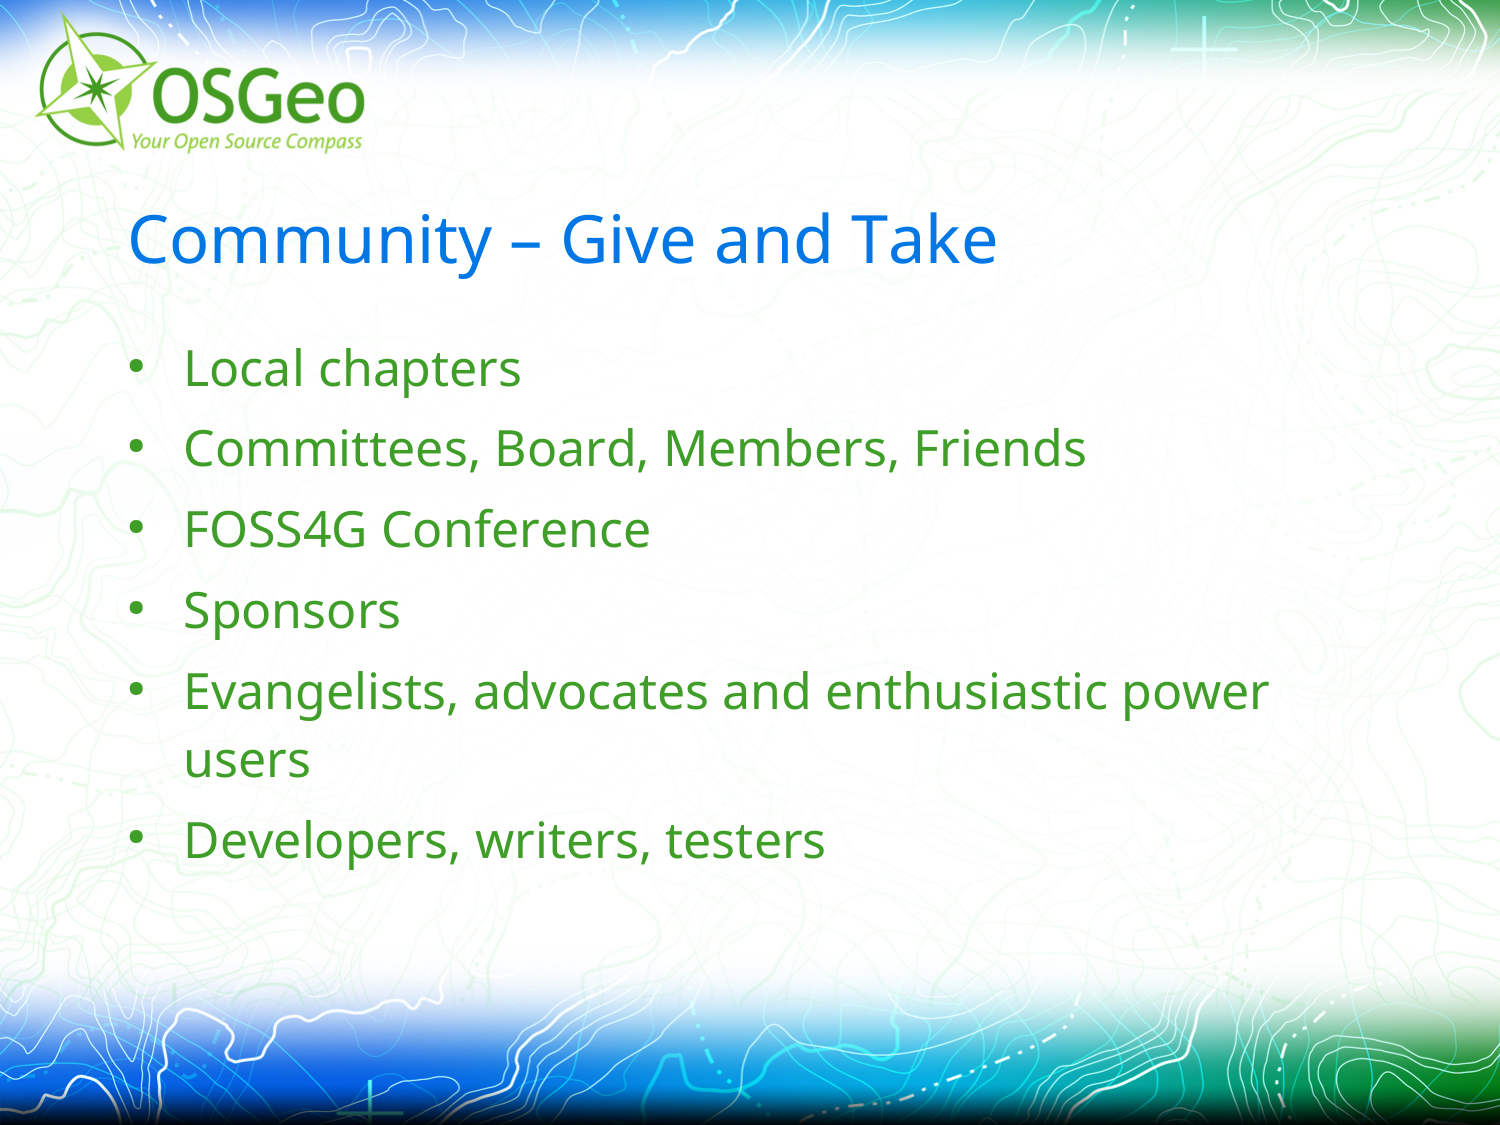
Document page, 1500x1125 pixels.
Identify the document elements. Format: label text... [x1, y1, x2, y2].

picture [0, 0, 1500, 1125]
list Local chapters Committees, Board, Members, Friends FOSS4G Conference Sponsors Evangelists, advocates and enthusiastic power users Developers, writers, testers [112, 324, 1388, 1068]
title Community – Give and Take [112, 187, 1388, 288]
